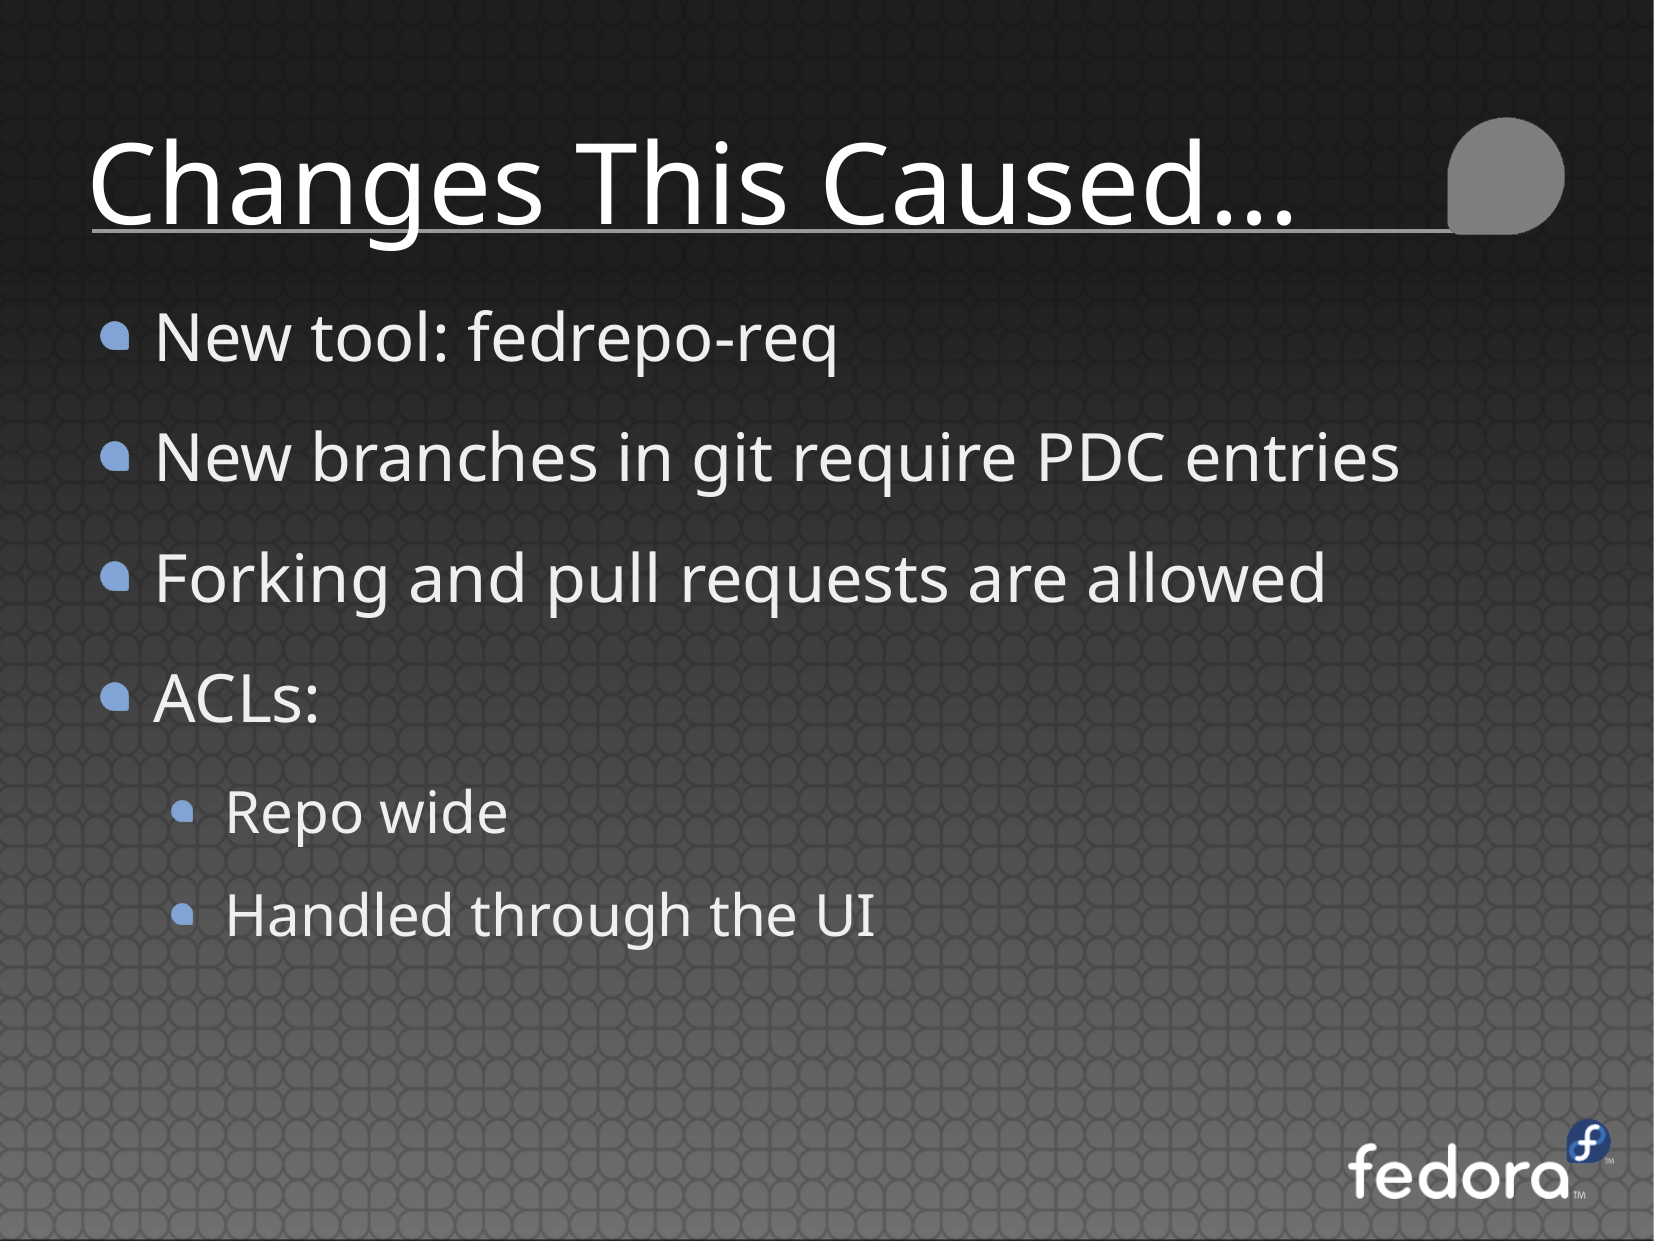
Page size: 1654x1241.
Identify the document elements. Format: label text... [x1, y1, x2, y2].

picture [0, 0, 1654, 1241]
title Changes This Caused... [86, 112, 1576, 249]
list New tool: fedrepo-req New branches in git require PDC entries Forking and pull requests are allowed ACLs: Repo wide Handled through the UI [82, 290, 1571, 1134]
